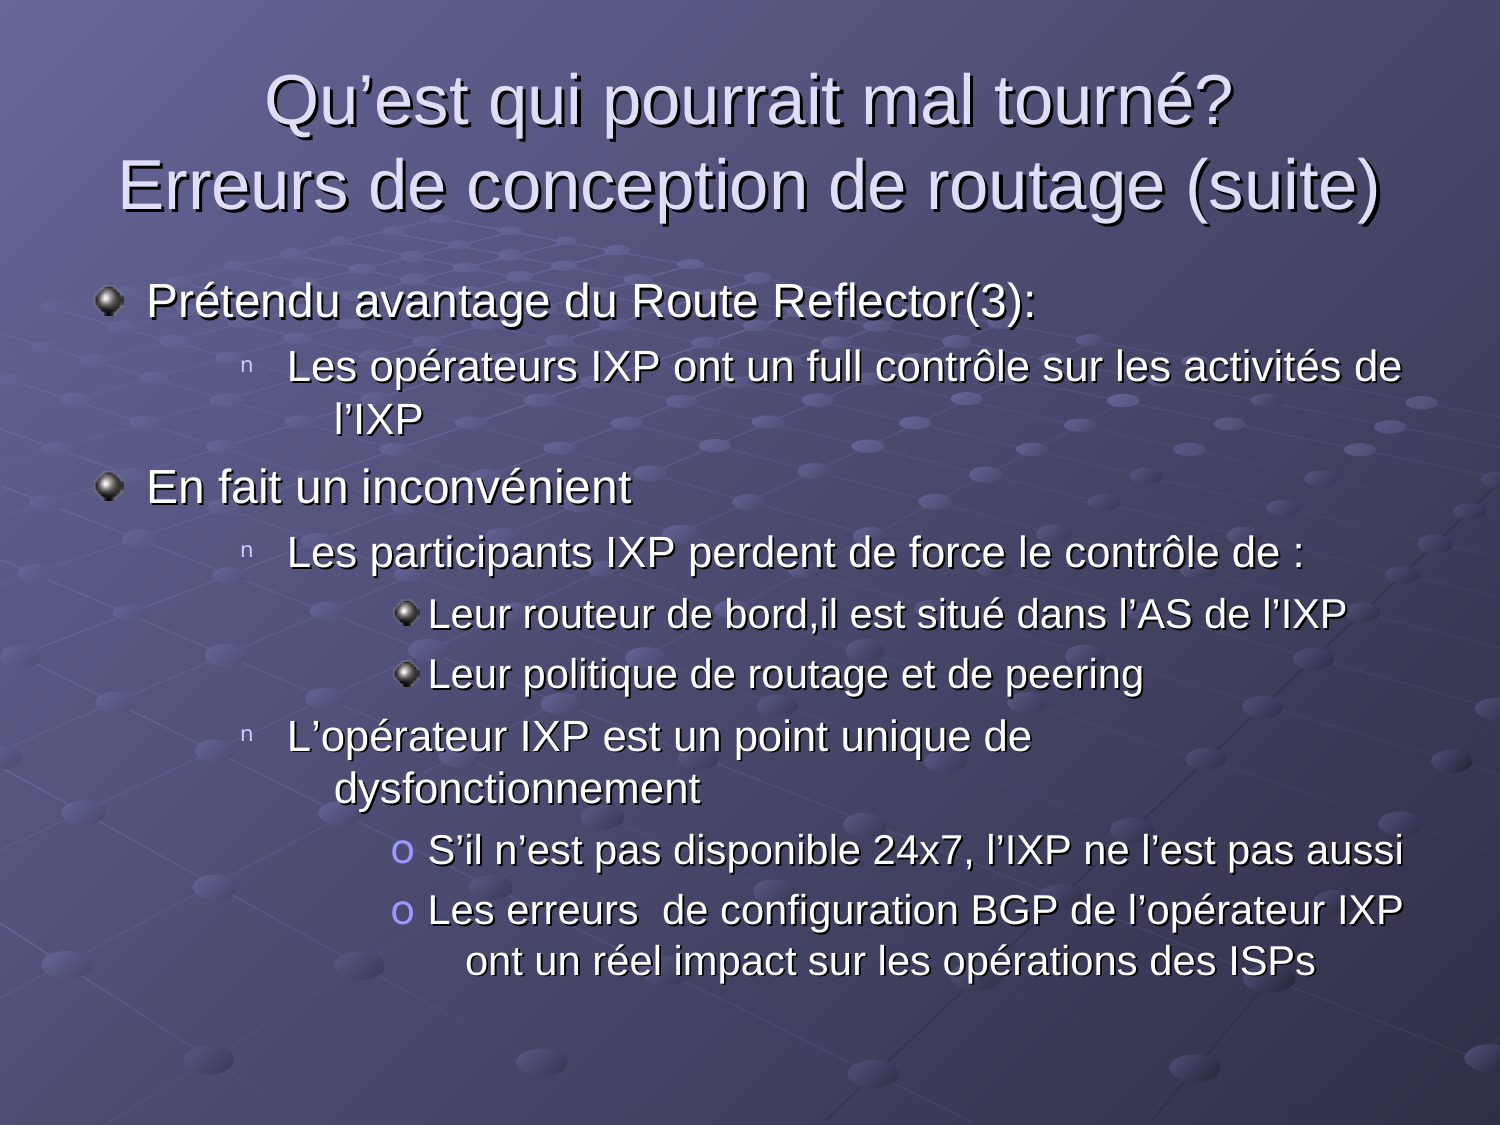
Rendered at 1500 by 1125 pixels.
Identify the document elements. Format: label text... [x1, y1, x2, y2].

list Prétendu avantage du Route Reflector(3): Les opérateurs IXP ont un full contrôle sur les activités de l’IXP En fait un inconvénient Les participants IXP perdent de force le contrôle de : Leur routeur de bord,il est situé dans l’AS de l’IXP Leur politique de routage et de peering L’opérateur IXP est un point unique de dysfonctionnement S’il n’est pas disponible 24x7, l’IXP ne l’est pas aussi Les erreurs de configuration BGP de l’opérateur IXP ont un réel impact sur les opérations des ISPs [75, 262, 1426, 1007]
title Qu’est qui pourrait mal tourné? Erreurs de conception de routage (suite) [75, 45, 1426, 233]
